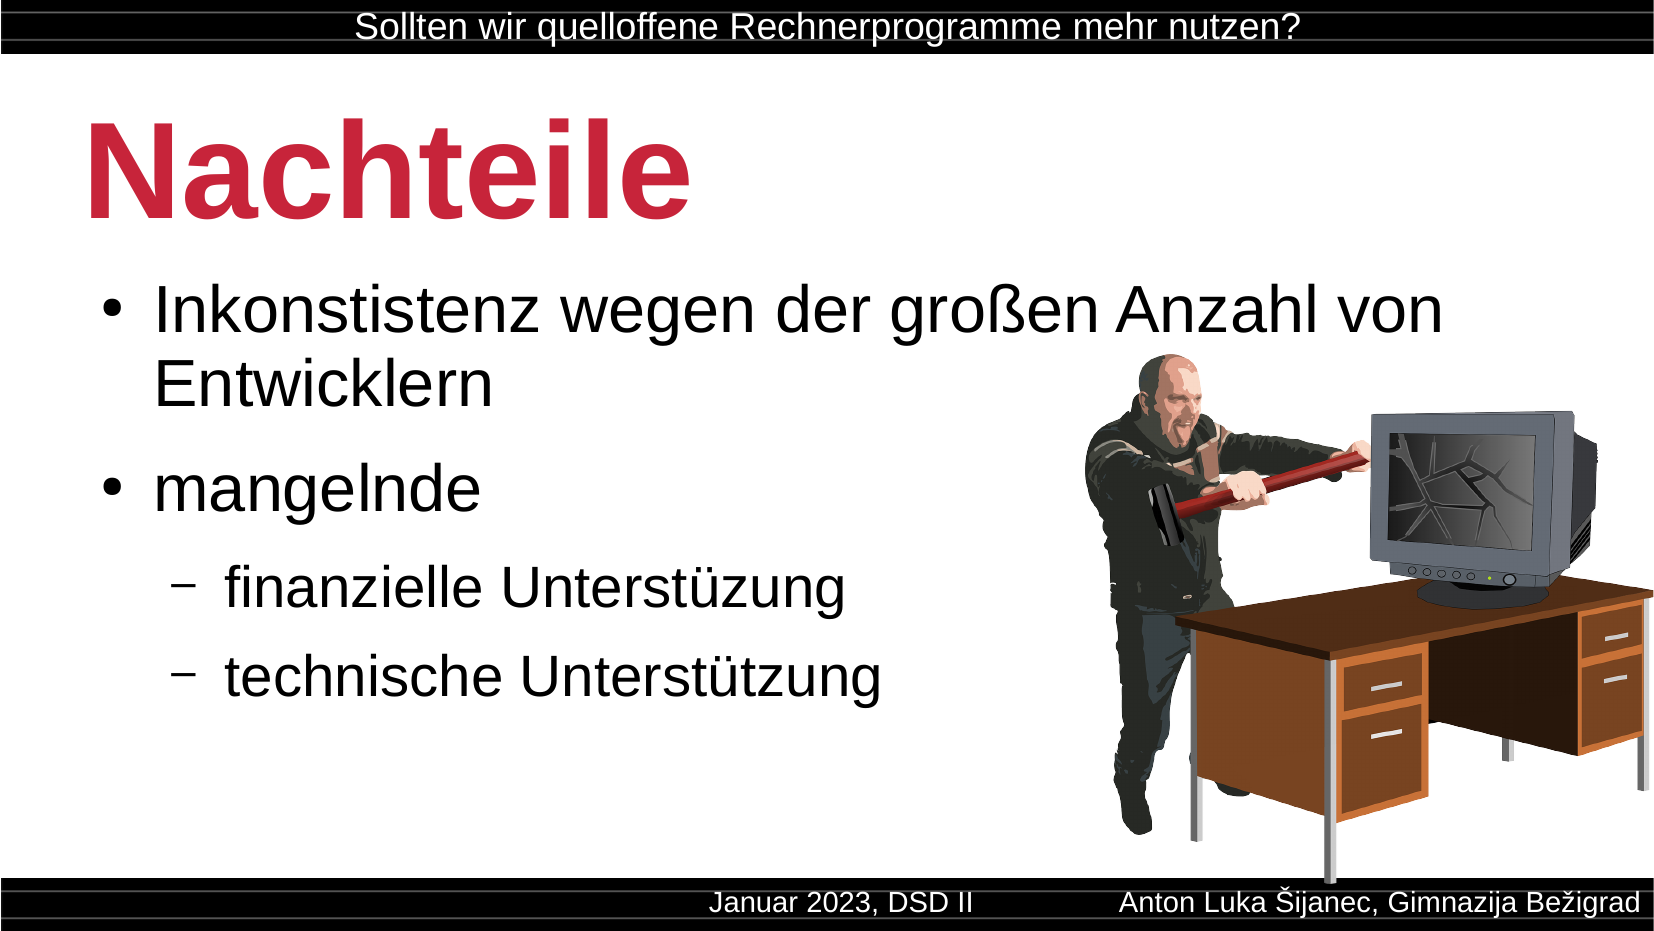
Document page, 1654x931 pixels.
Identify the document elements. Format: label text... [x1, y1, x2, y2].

picture [1, 354, 1654, 931]
list Inkonstistenz wegen der großen Anzahl von Entwicklern mangelnde finanzielle Unterstüzung technische Unterstützung [82, 271, 1571, 758]
title Nachteile [82, 92, 1571, 249]
picture [1, 0, 1654, 54]
